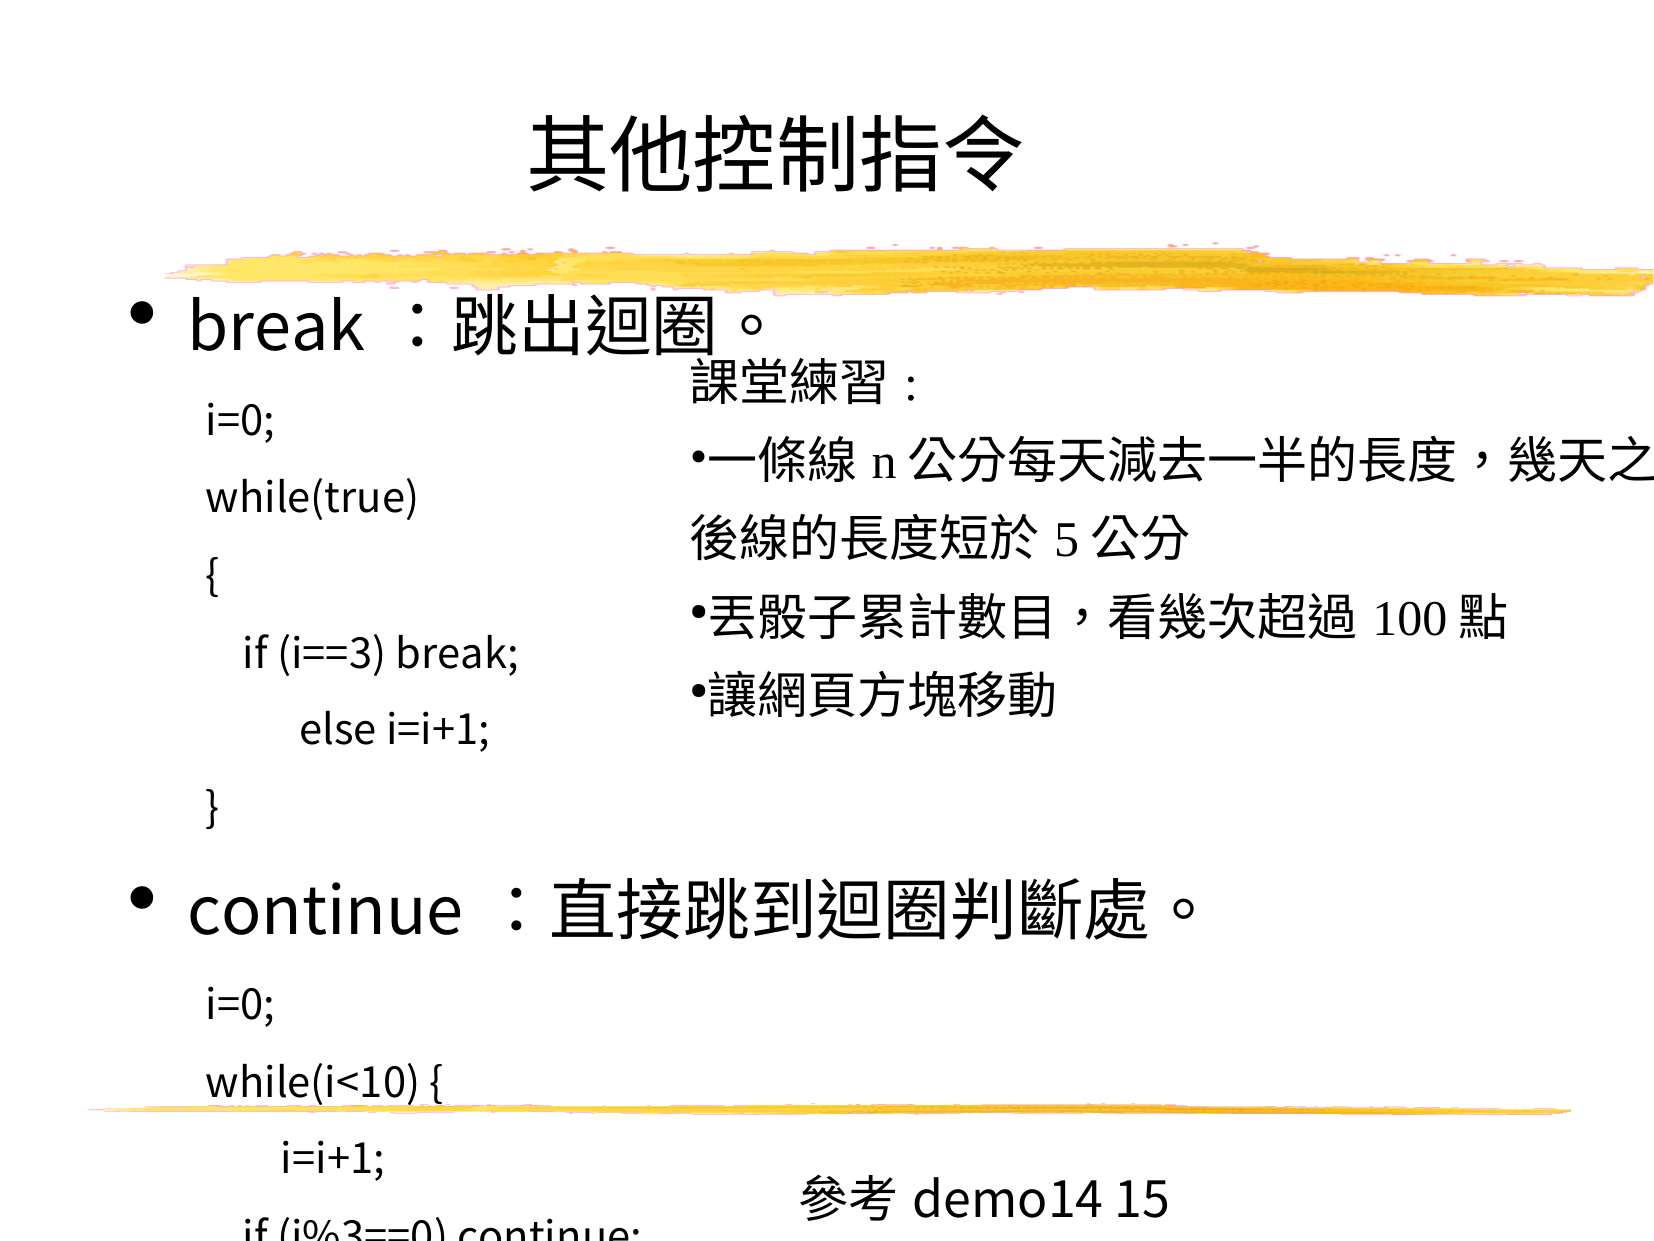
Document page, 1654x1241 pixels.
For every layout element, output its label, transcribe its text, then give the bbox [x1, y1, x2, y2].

text_box 參考demo14 15 [798, 1153, 1209, 1206]
title 其他控制指令 [73, 39, 1479, 249]
picture [1537, 1102, 1571, 1117]
list break：跳出迴圈。 i=0; while(true) { if (i==3) break; else i=i+1; } continue：直接跳到迴圈判斷處。 i=0; while(i<10) { i=i+1; if (i%3==0) continue; System.out.println("i=",+i); } [130, 264, 1537, 1138]
picture [165, 237, 1654, 308]
text_box 課堂練習: 一條線n公分每天減去一半的長度，幾天之 後線的長度短於5公分 丟骰子累計數目，看幾次超過100點 讓網頁方塊移動 [689, 336, 1654, 685]
picture [82, 1102, 130, 1117]
